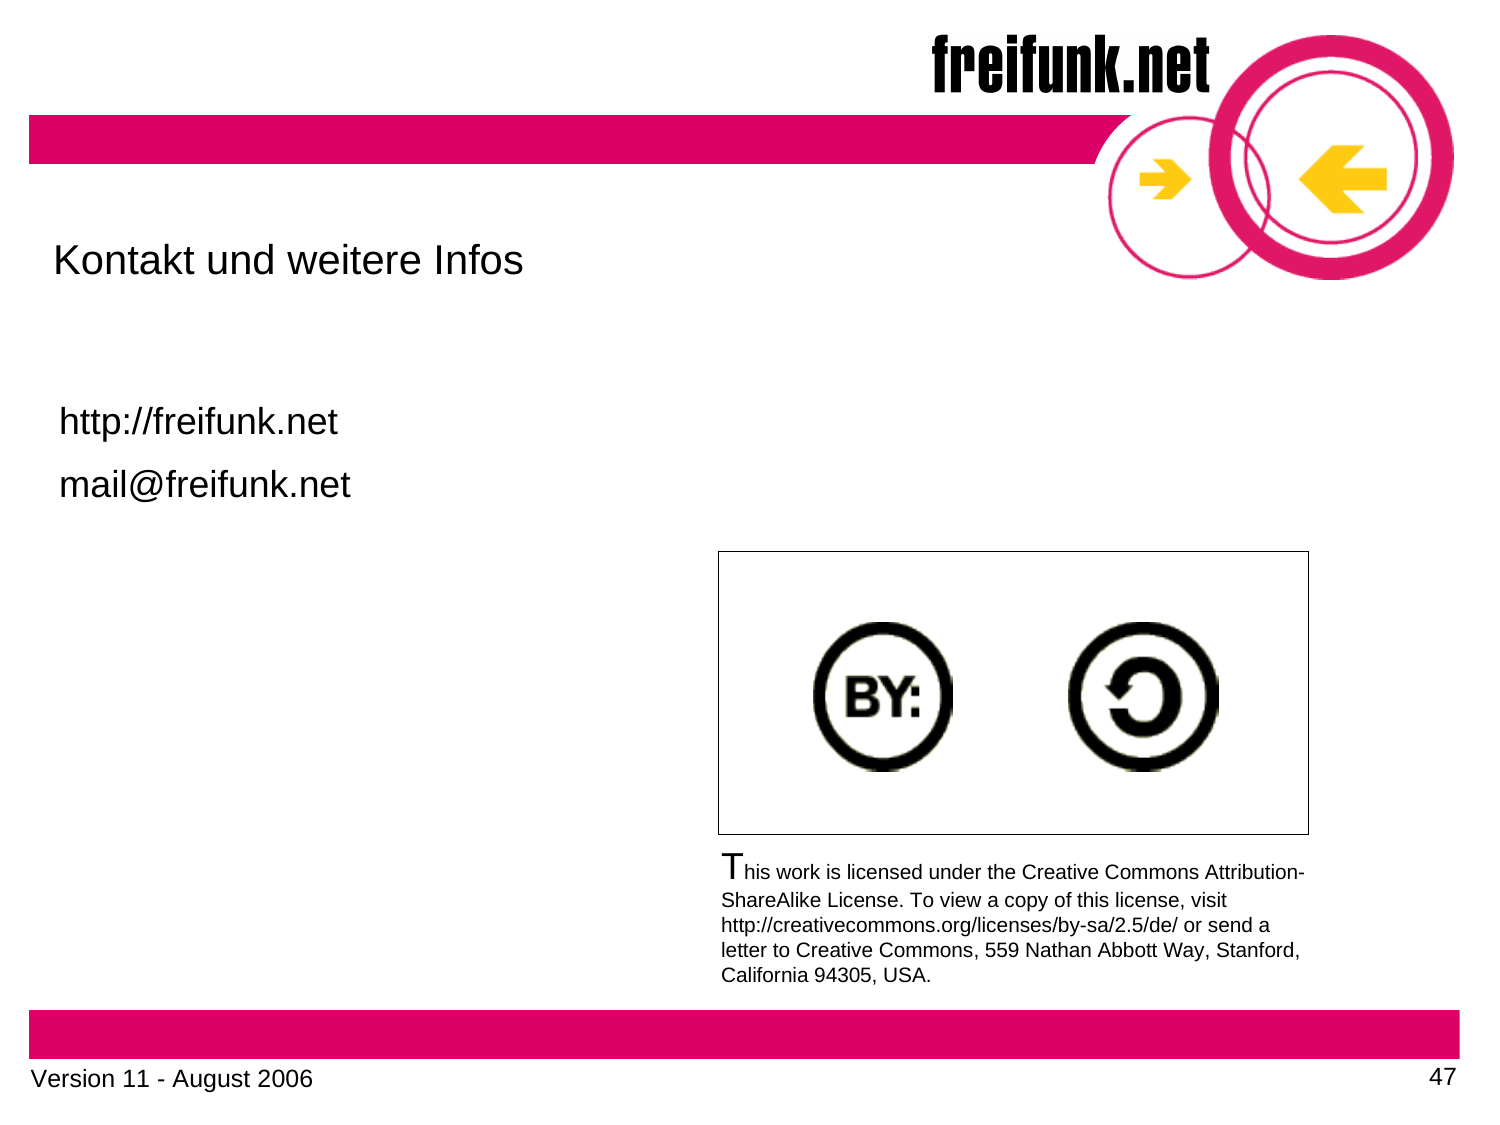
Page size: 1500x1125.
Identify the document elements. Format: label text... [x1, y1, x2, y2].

picture [813, 622, 953, 772]
text_box Kontakt und weitere Infos [53, 233, 1046, 313]
text_box http://freifunk.net mail@freifunk.net [719, 552, 1288, 834]
text_box http://freifunk.net mail@freifunk.net [59, 337, 1288, 976]
picture [932, 34, 1454, 280]
picture [1068, 622, 1219, 772]
text_box This work is licensed under the Creative Commons Attribution-ShareAlike License. To view a copy of this license, visit http://creativecommons.org/licenses/by-sa/2.5/de/ or send a letter to Creative Commons, 559 Nathan Abbott Way, Stanford, California 94305, USA. [721, 842, 1310, 1001]
